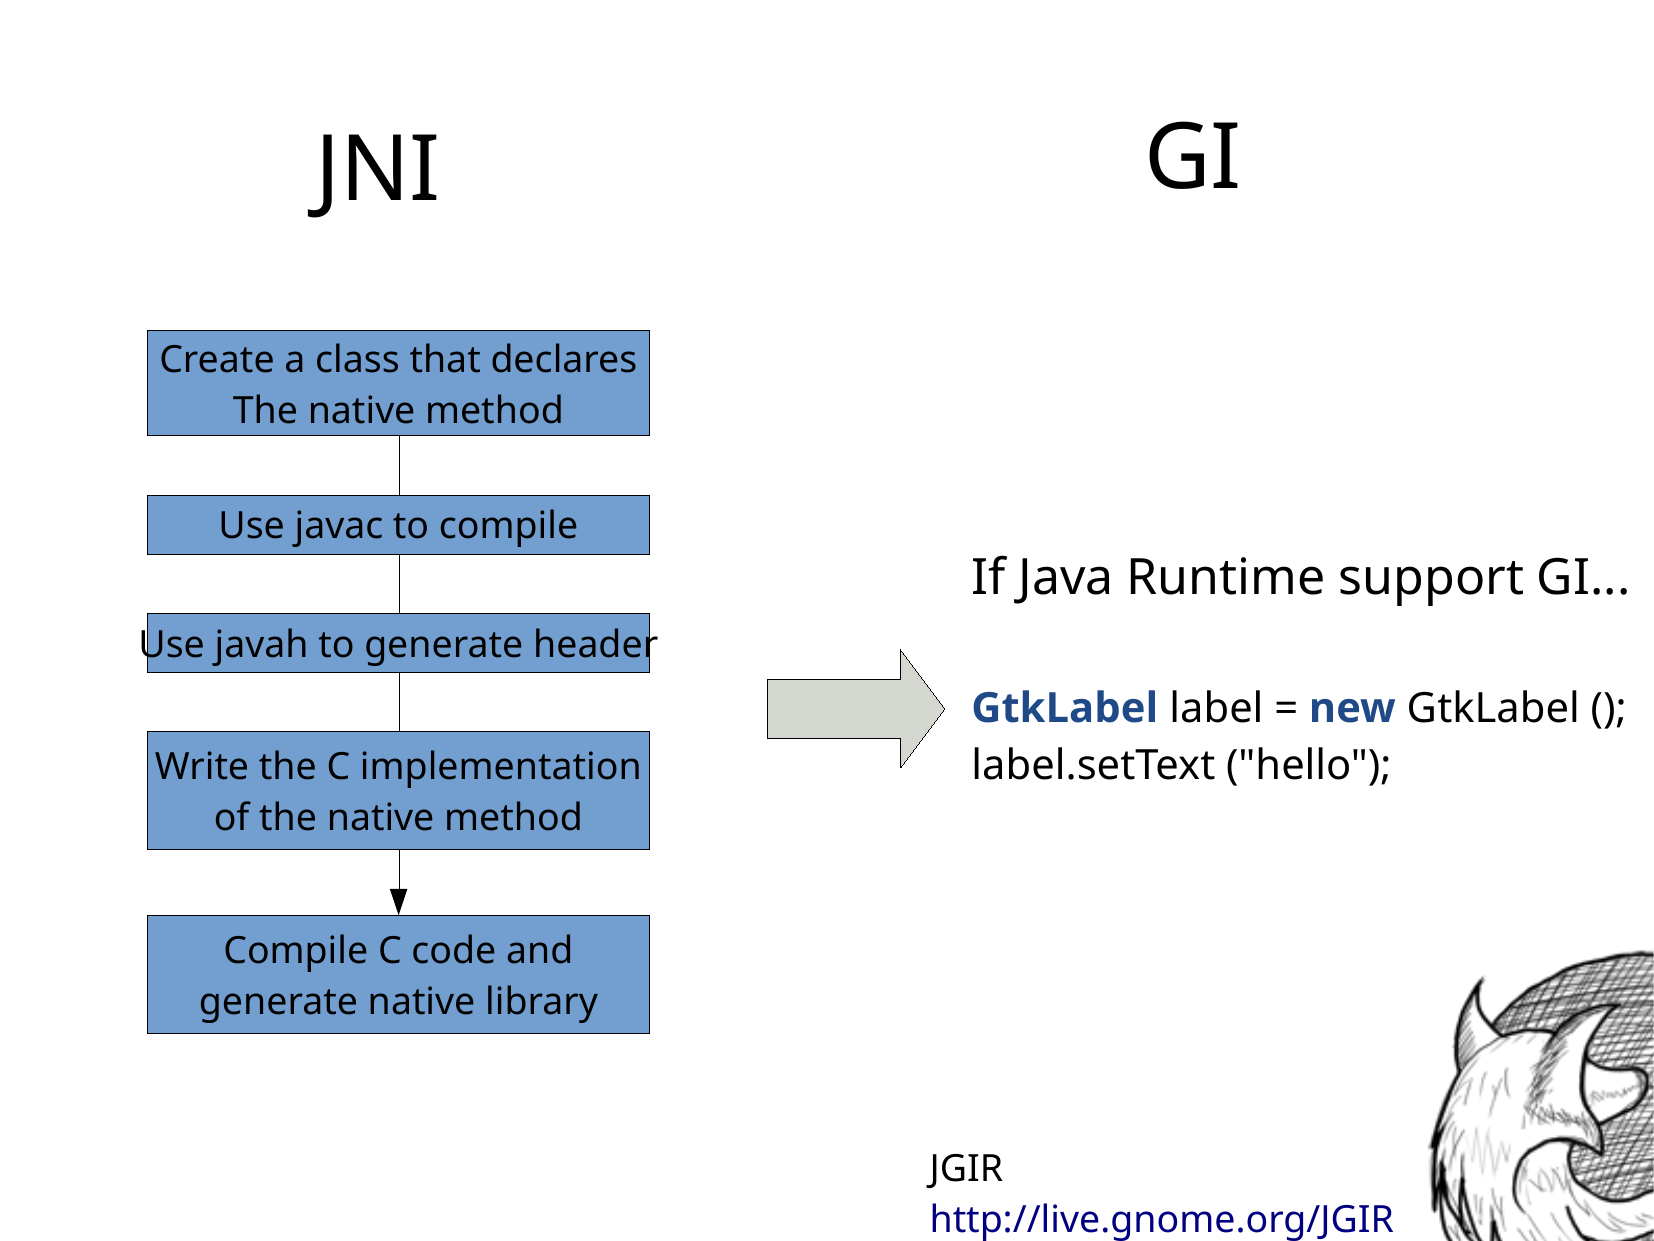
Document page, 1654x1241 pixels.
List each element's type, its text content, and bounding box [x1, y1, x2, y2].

title JNI [17, 61, 739, 269]
text_box Write the C implementation of the native method [147, 731, 650, 850]
text_box JGIR http://live.gnome.org/JGIR [914, 1133, 1412, 1240]
text_box Create a class that declares The native method [147, 330, 650, 436]
text_box If Java Runtime support GI... GtkLabel label = new GtkLabel (); label.setText ("hello"); [956, 534, 1631, 778]
text_box Use javah to generate header [147, 613, 650, 673]
text_box [767, 649, 945, 768]
picture [1386, 915, 1654, 1241]
text_box Use javac to compile [147, 495, 650, 555]
title GI [820, 56, 1565, 250]
text_box Compile C code and generate native library [147, 915, 650, 1034]
